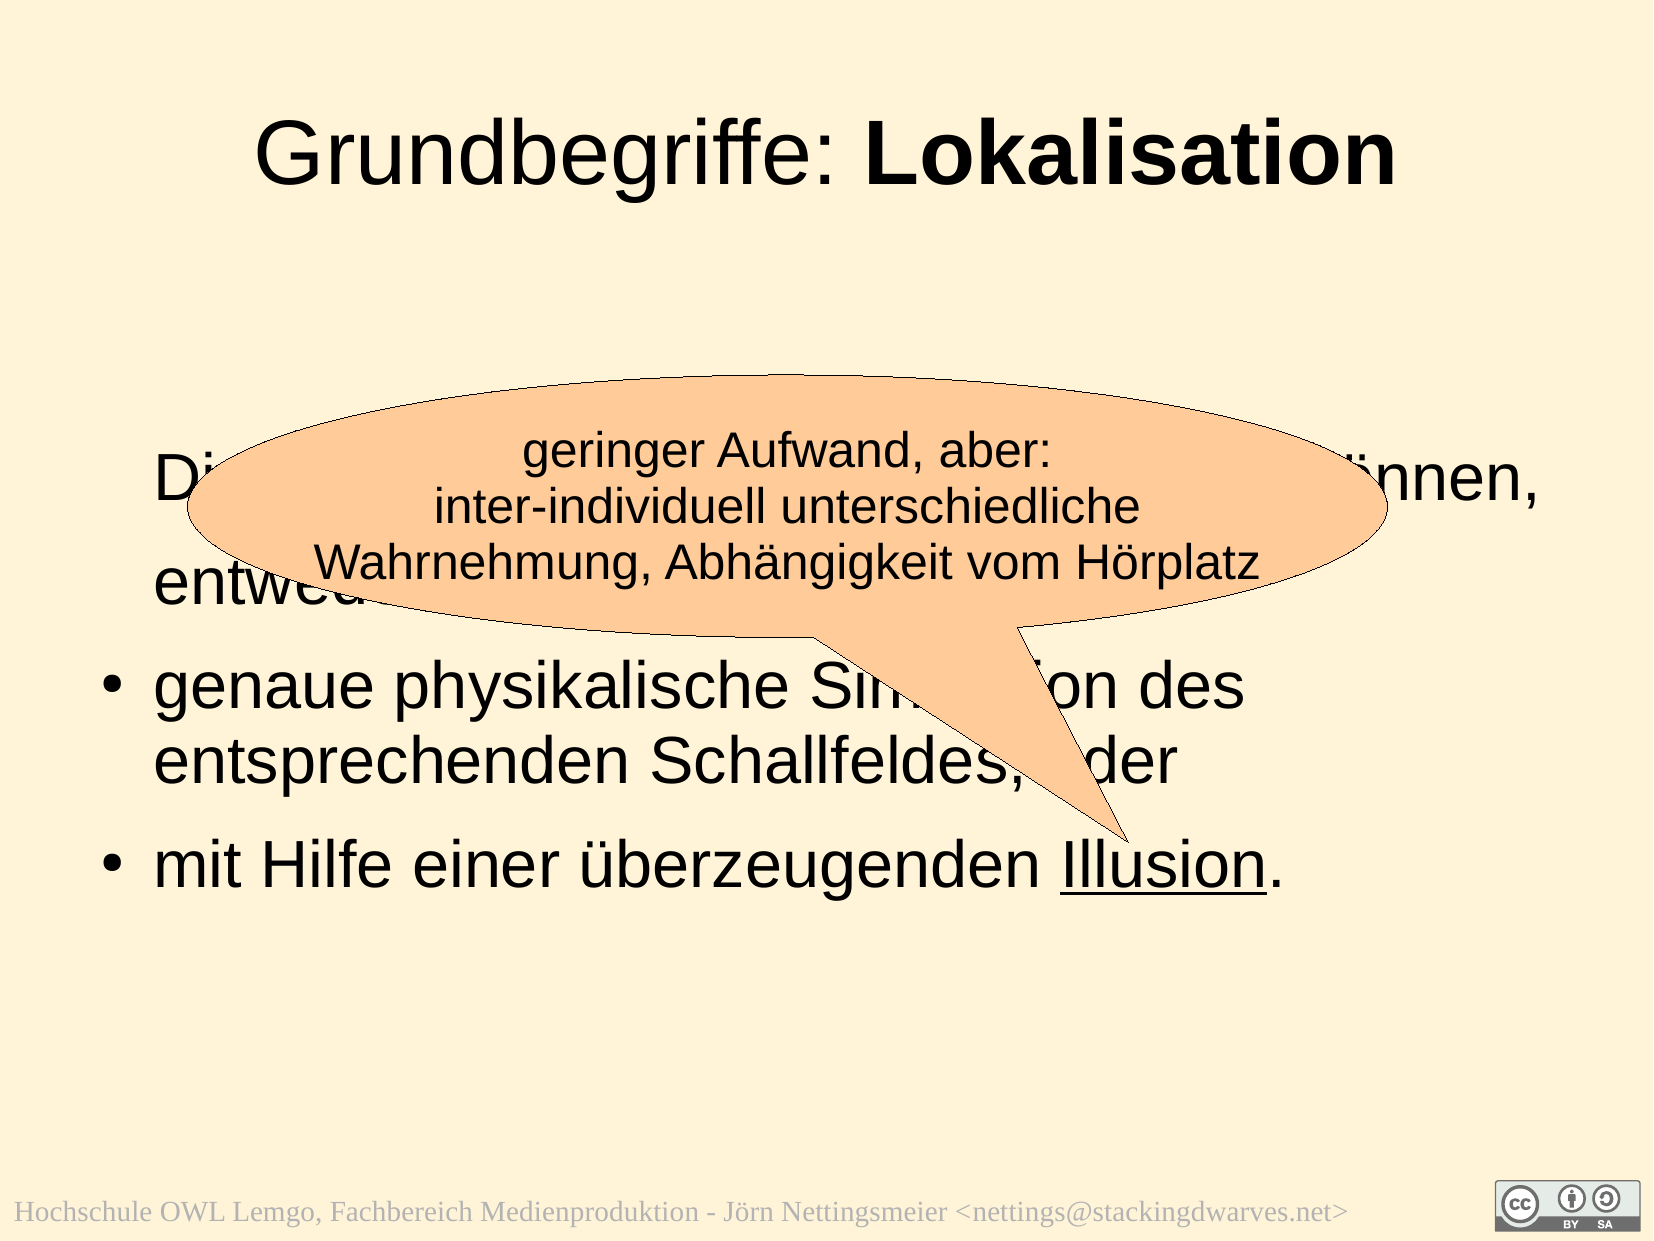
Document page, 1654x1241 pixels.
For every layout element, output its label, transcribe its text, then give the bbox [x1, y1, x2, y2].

title Grundbegriffe: Lokalisation [82, 49, 1571, 257]
list Die Hörerin soll Schallquellen verorten können, entweder durch genaue physikalische Simulation des entsprechenden Schallfeldes, oder mit Hilfe einer überzeugenden Illusion. [82, 290, 1571, 1109]
text_box geringer Aufwand, aber: inter-individuell unterschiedliche Wahrnehmung, Abhängigkeit vom Hörplatz [187, 374, 1388, 843]
